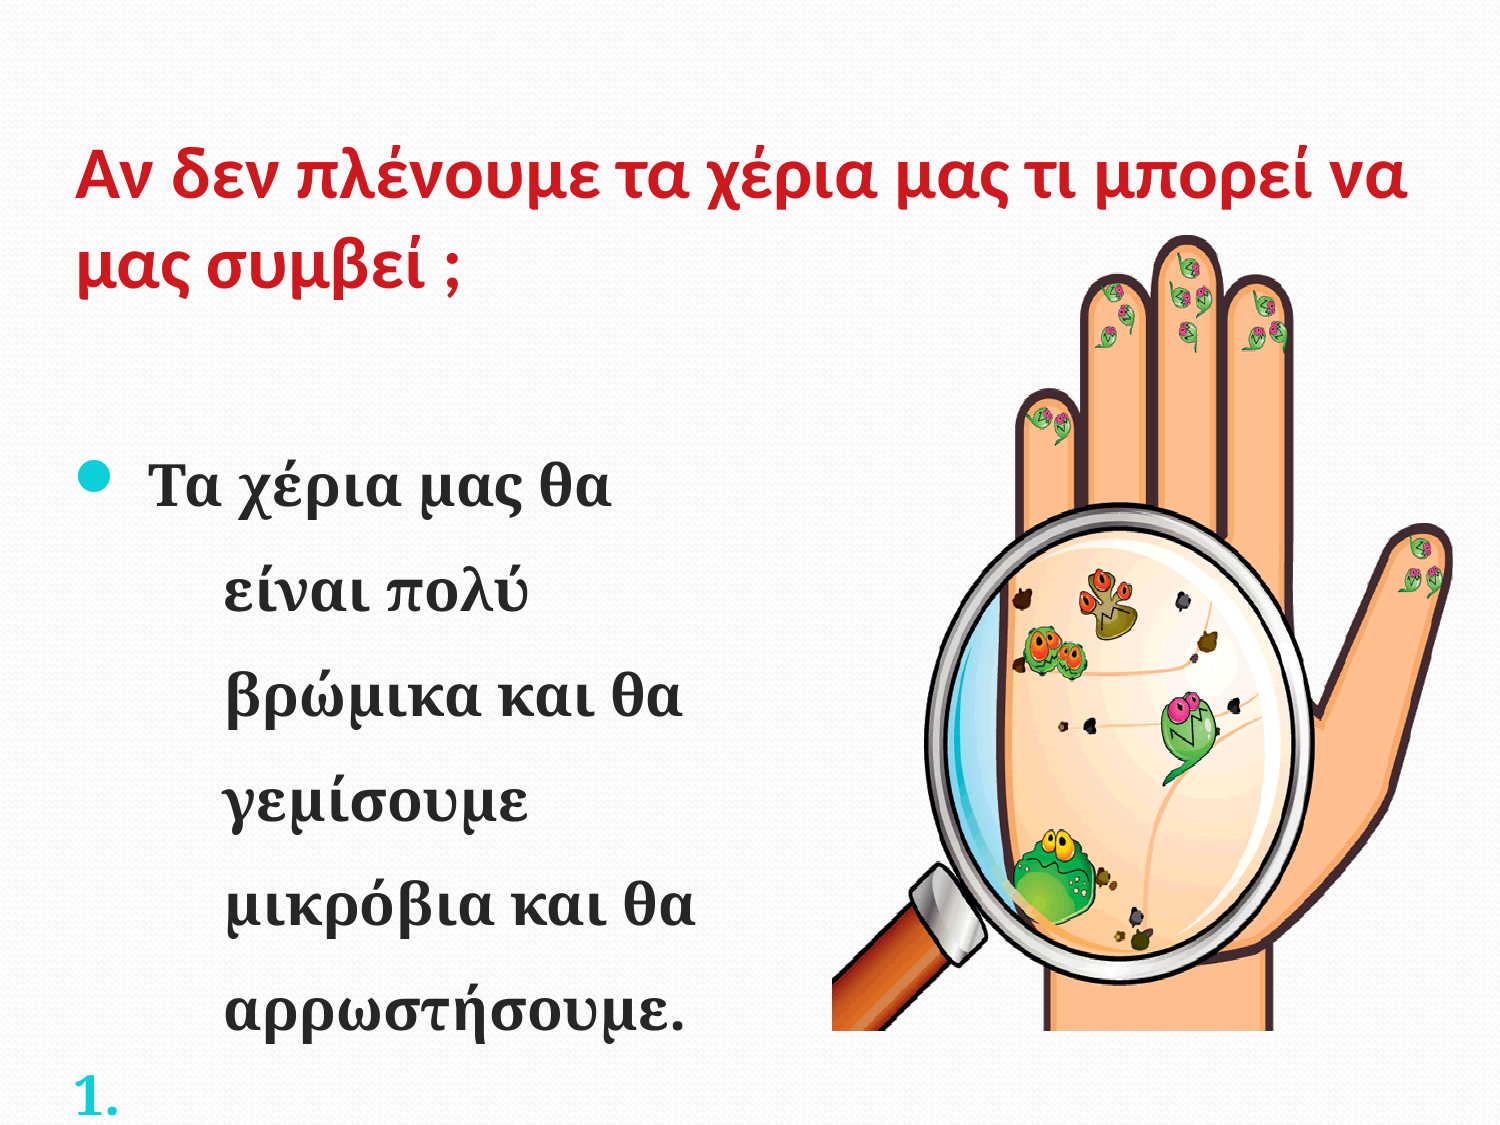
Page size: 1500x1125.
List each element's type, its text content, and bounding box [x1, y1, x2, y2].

title Αν δεν πλένουμε τα χέρια μας τι μπορεί να μας συμβεί ; [75, 115, 1425, 303]
list Τα χέρια μας θα είναι πολύ βρώμικα και θα γεμίσουμε μικρόβια και θα αρρωστήσουμε. [58, 406, 739, 1079]
picture [832, 235, 1453, 1031]
